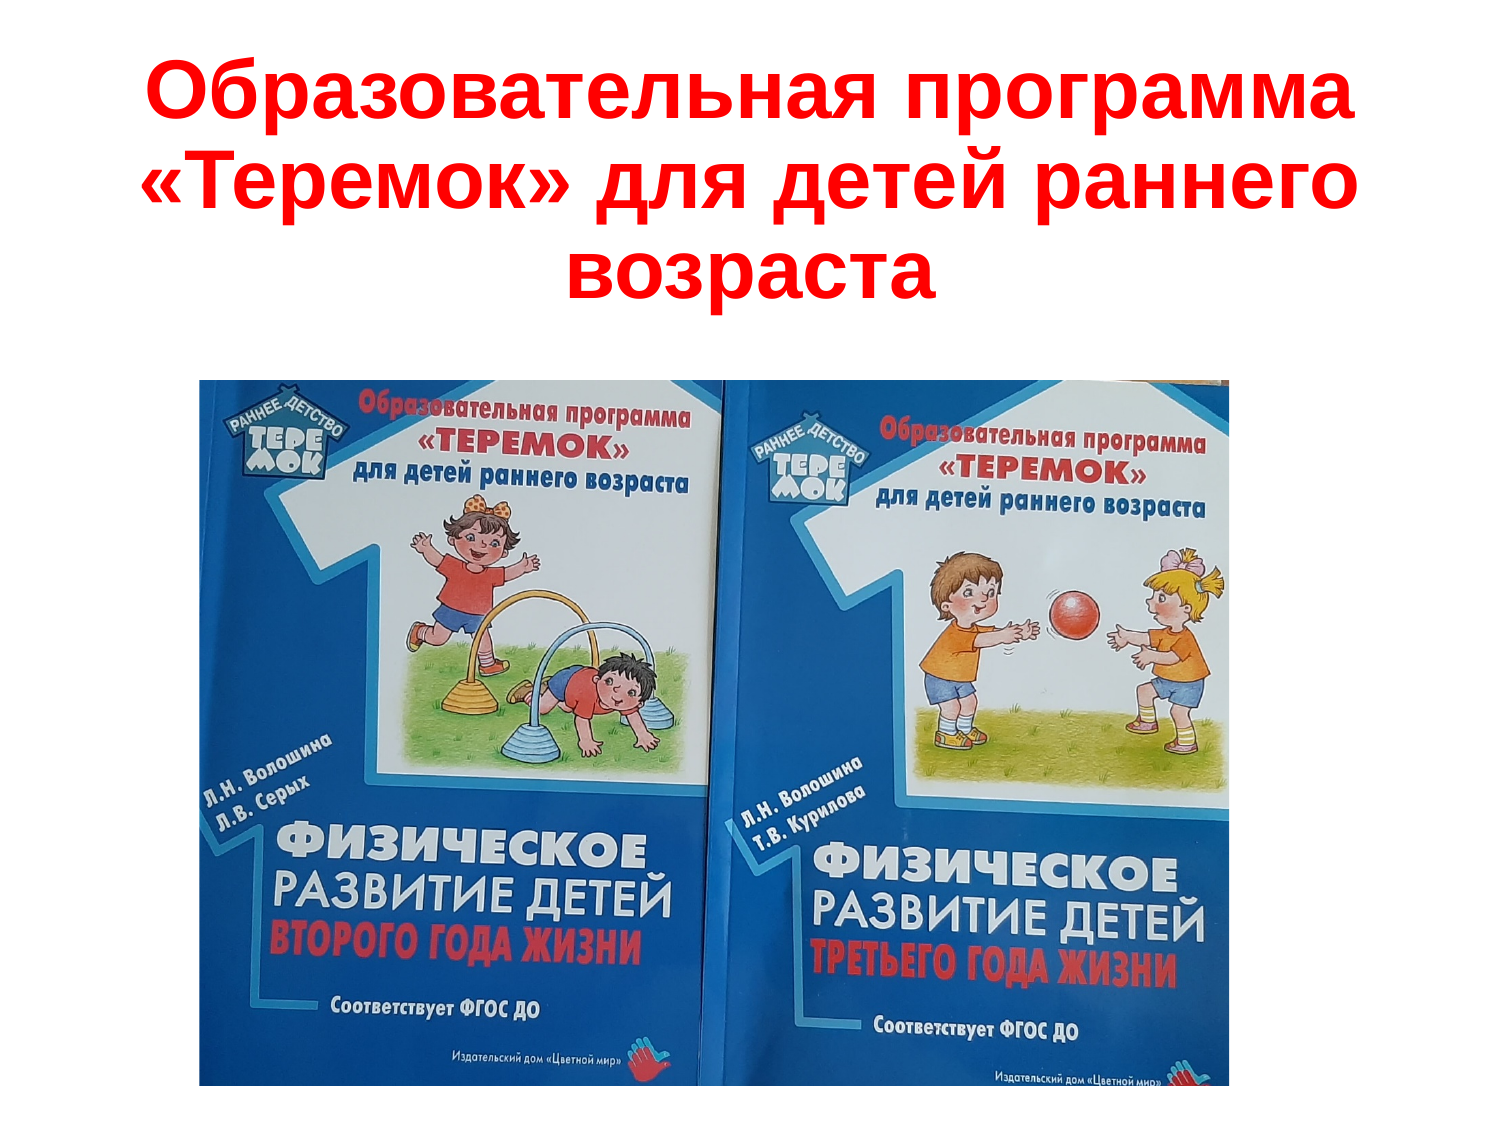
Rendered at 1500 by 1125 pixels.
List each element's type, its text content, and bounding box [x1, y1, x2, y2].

picture [199, 380, 1230, 1086]
title Образовательная программа «Теремок» для детей раннего возраста [103, 33, 1397, 330]
